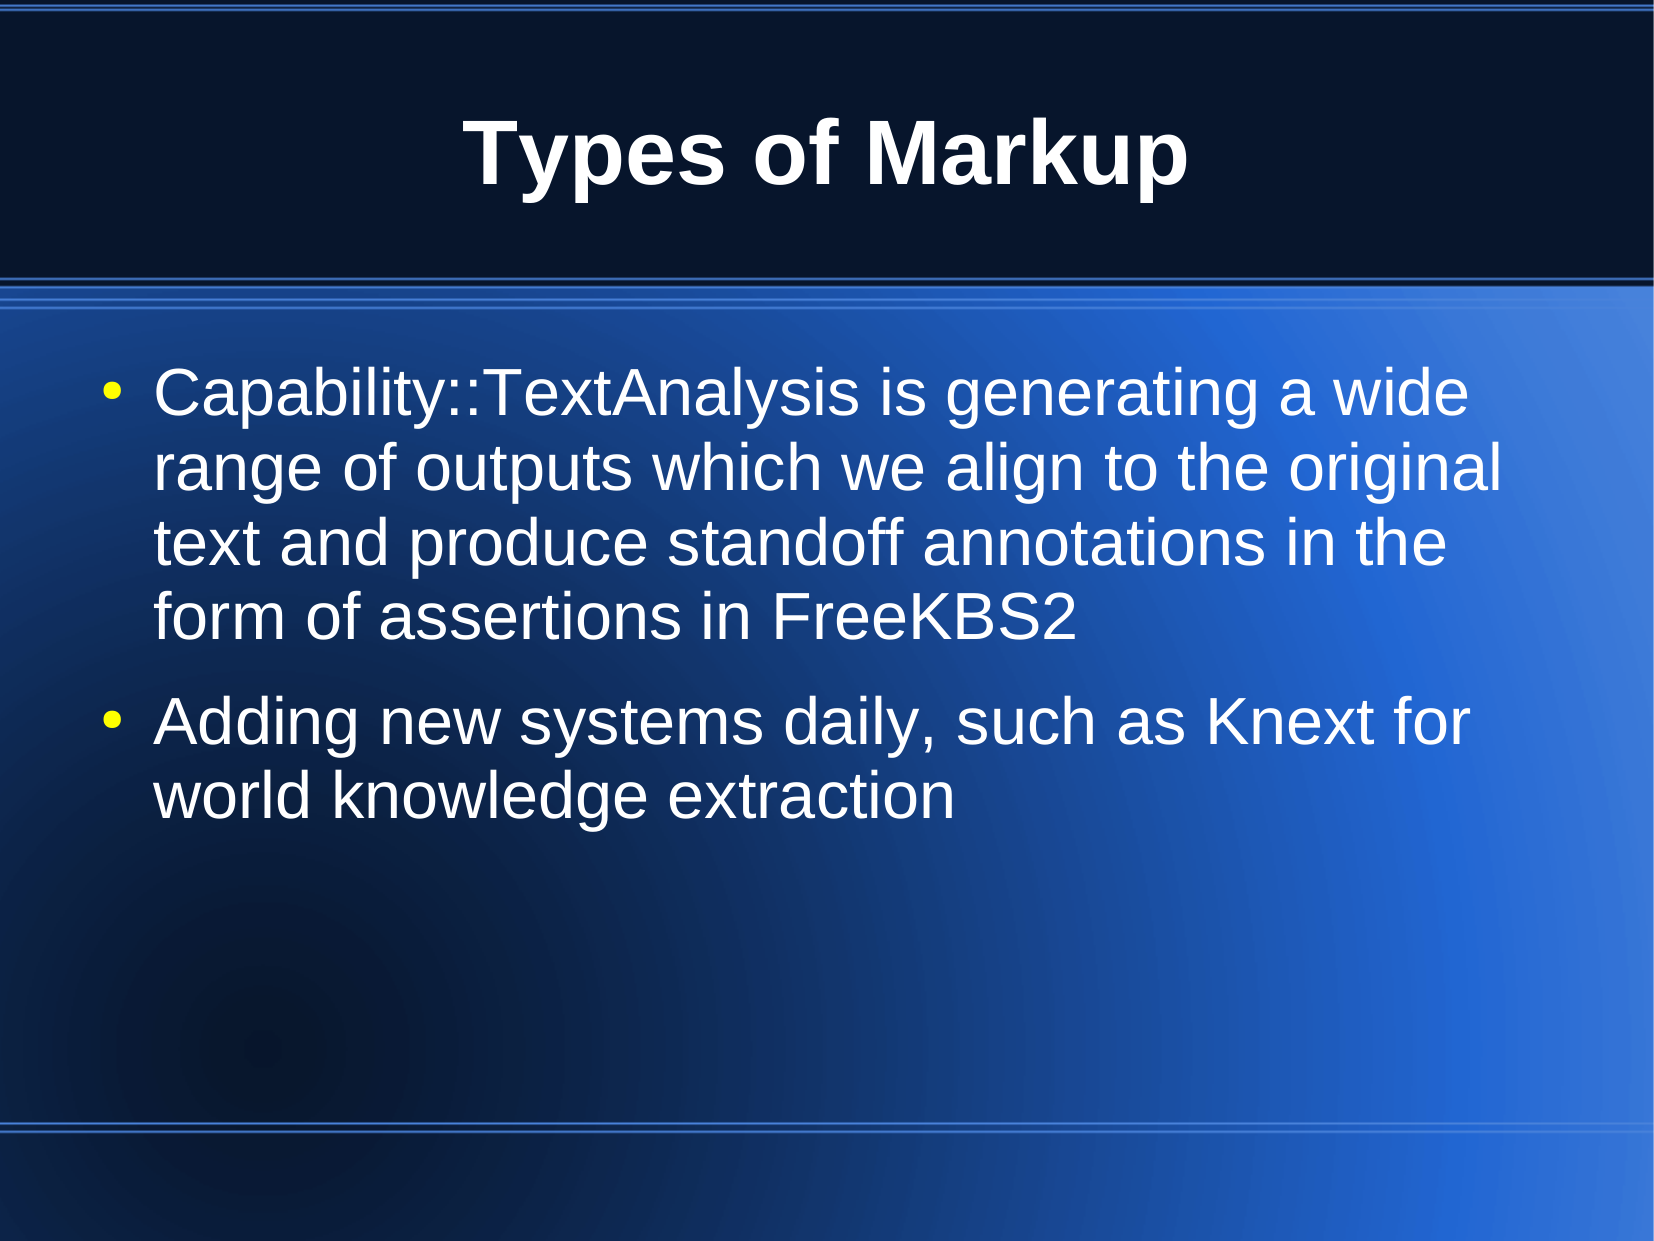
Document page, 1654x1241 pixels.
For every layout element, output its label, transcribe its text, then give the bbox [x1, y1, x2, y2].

picture [0, 0, 1654, 1241]
title Types of Markup [82, 56, 1571, 250]
list Capability::TextAnalysis is generating a wide range of outputs which we align to the original text and produce standoff annotations in the form of assertions in FreeKBS2 Adding new systems daily, such as Knext for world knowledge extraction [82, 355, 1571, 1159]
